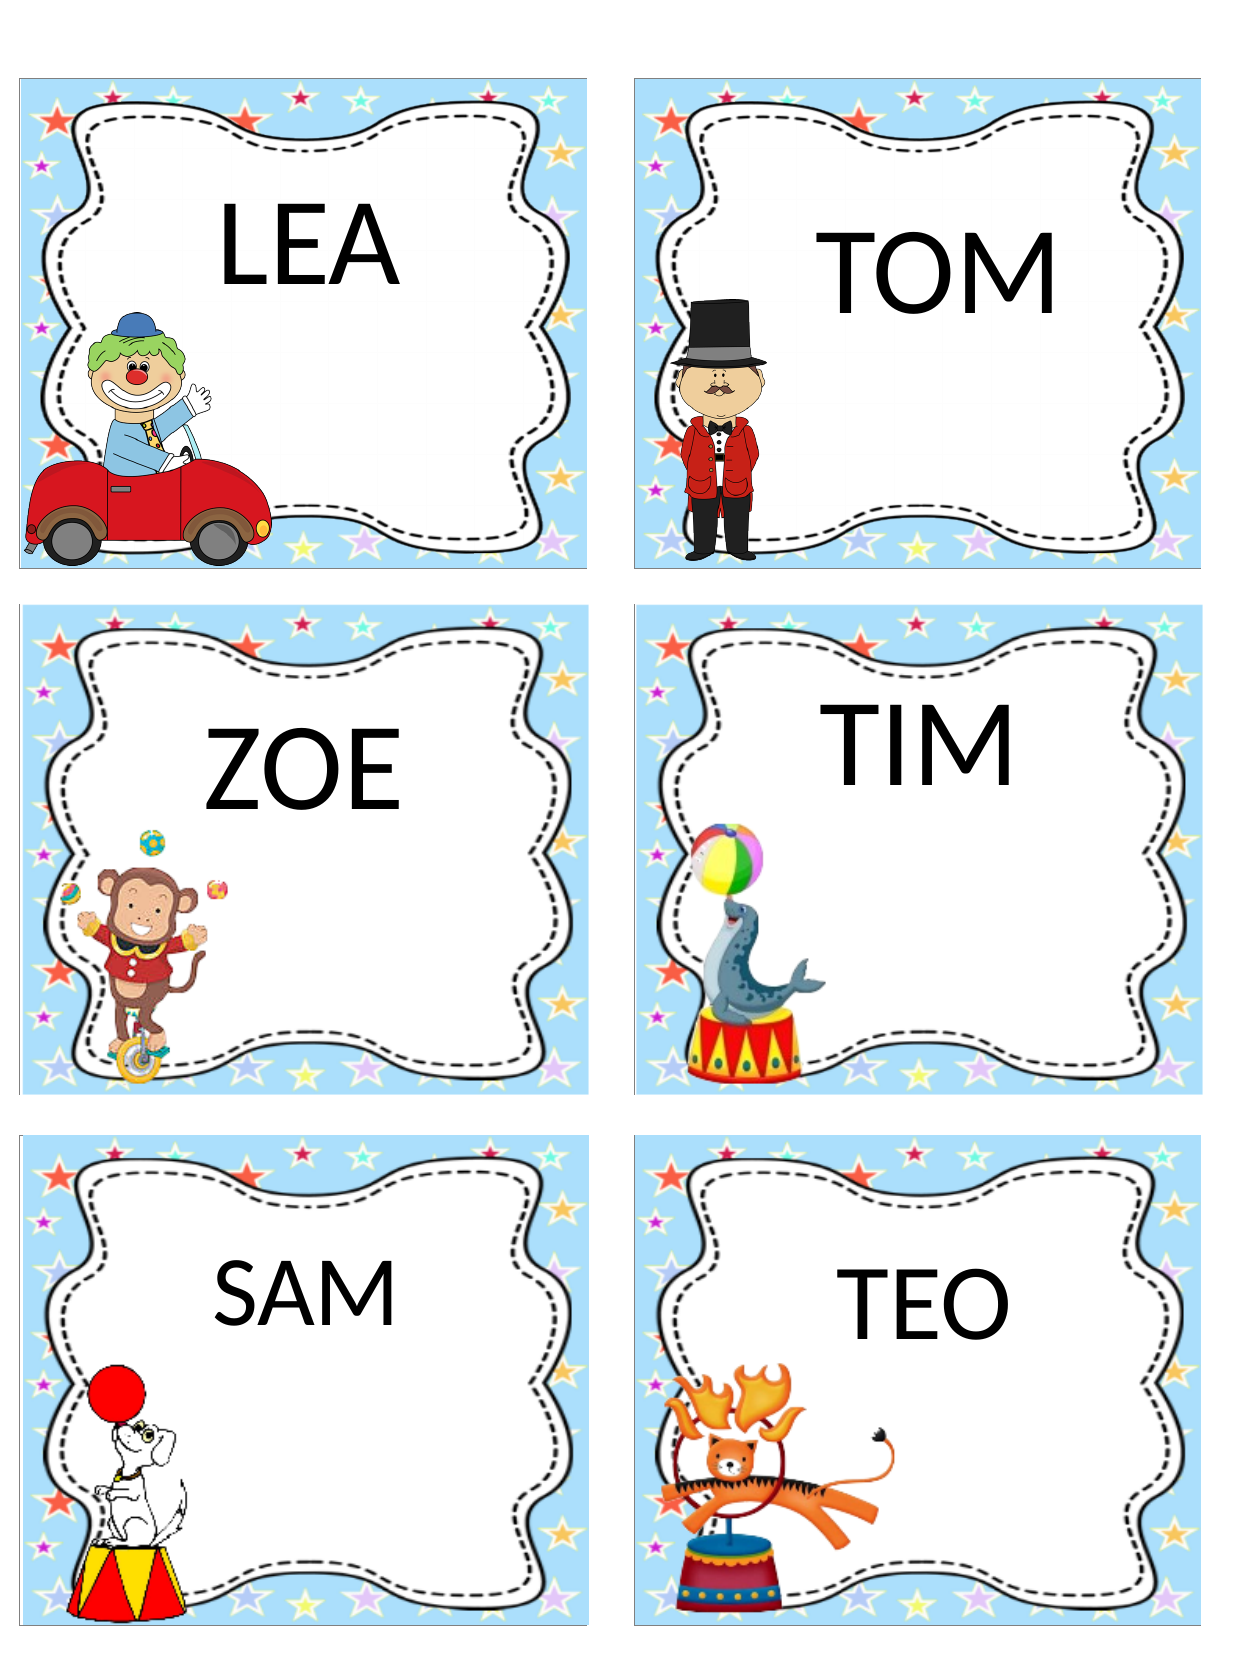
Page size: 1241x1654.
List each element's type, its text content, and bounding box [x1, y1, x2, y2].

picture [23, 1380, 589, 1625]
picture [21, 79, 587, 568]
picture [23, 1135, 589, 1242]
picture [20, 602, 592, 1098]
text_box TIM [702, 683, 1136, 892]
text_box TOM [750, 212, 1128, 380]
text_box LEA [28, 183, 590, 351]
picture [635, 79, 1201, 568]
text_box [19, 78, 587, 569]
picture [635, 602, 1206, 1098]
text_box SAM [5, 1242, 607, 1380]
text_box ZOE [47, 708, 562, 876]
picture [635, 1135, 1201, 1625]
text_box TEO [661, 1250, 1188, 1398]
